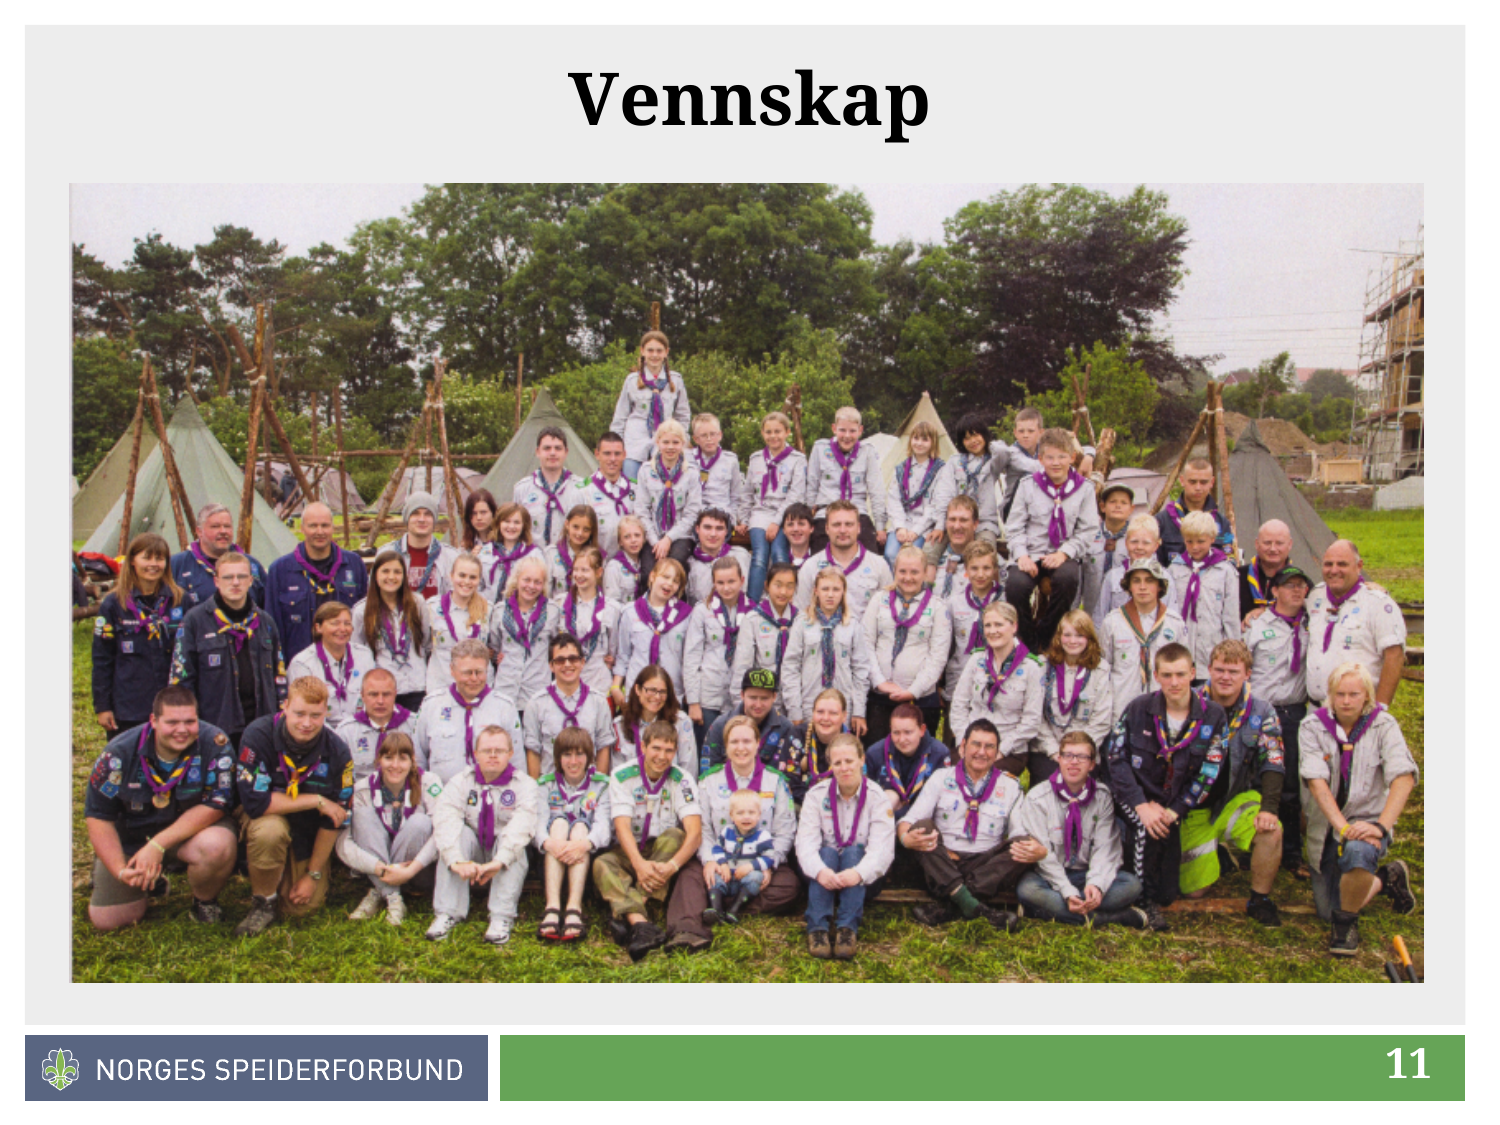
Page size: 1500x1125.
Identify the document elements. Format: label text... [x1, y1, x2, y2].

title Vennskap [75, 45, 1426, 233]
picture [69, 183, 1424, 983]
